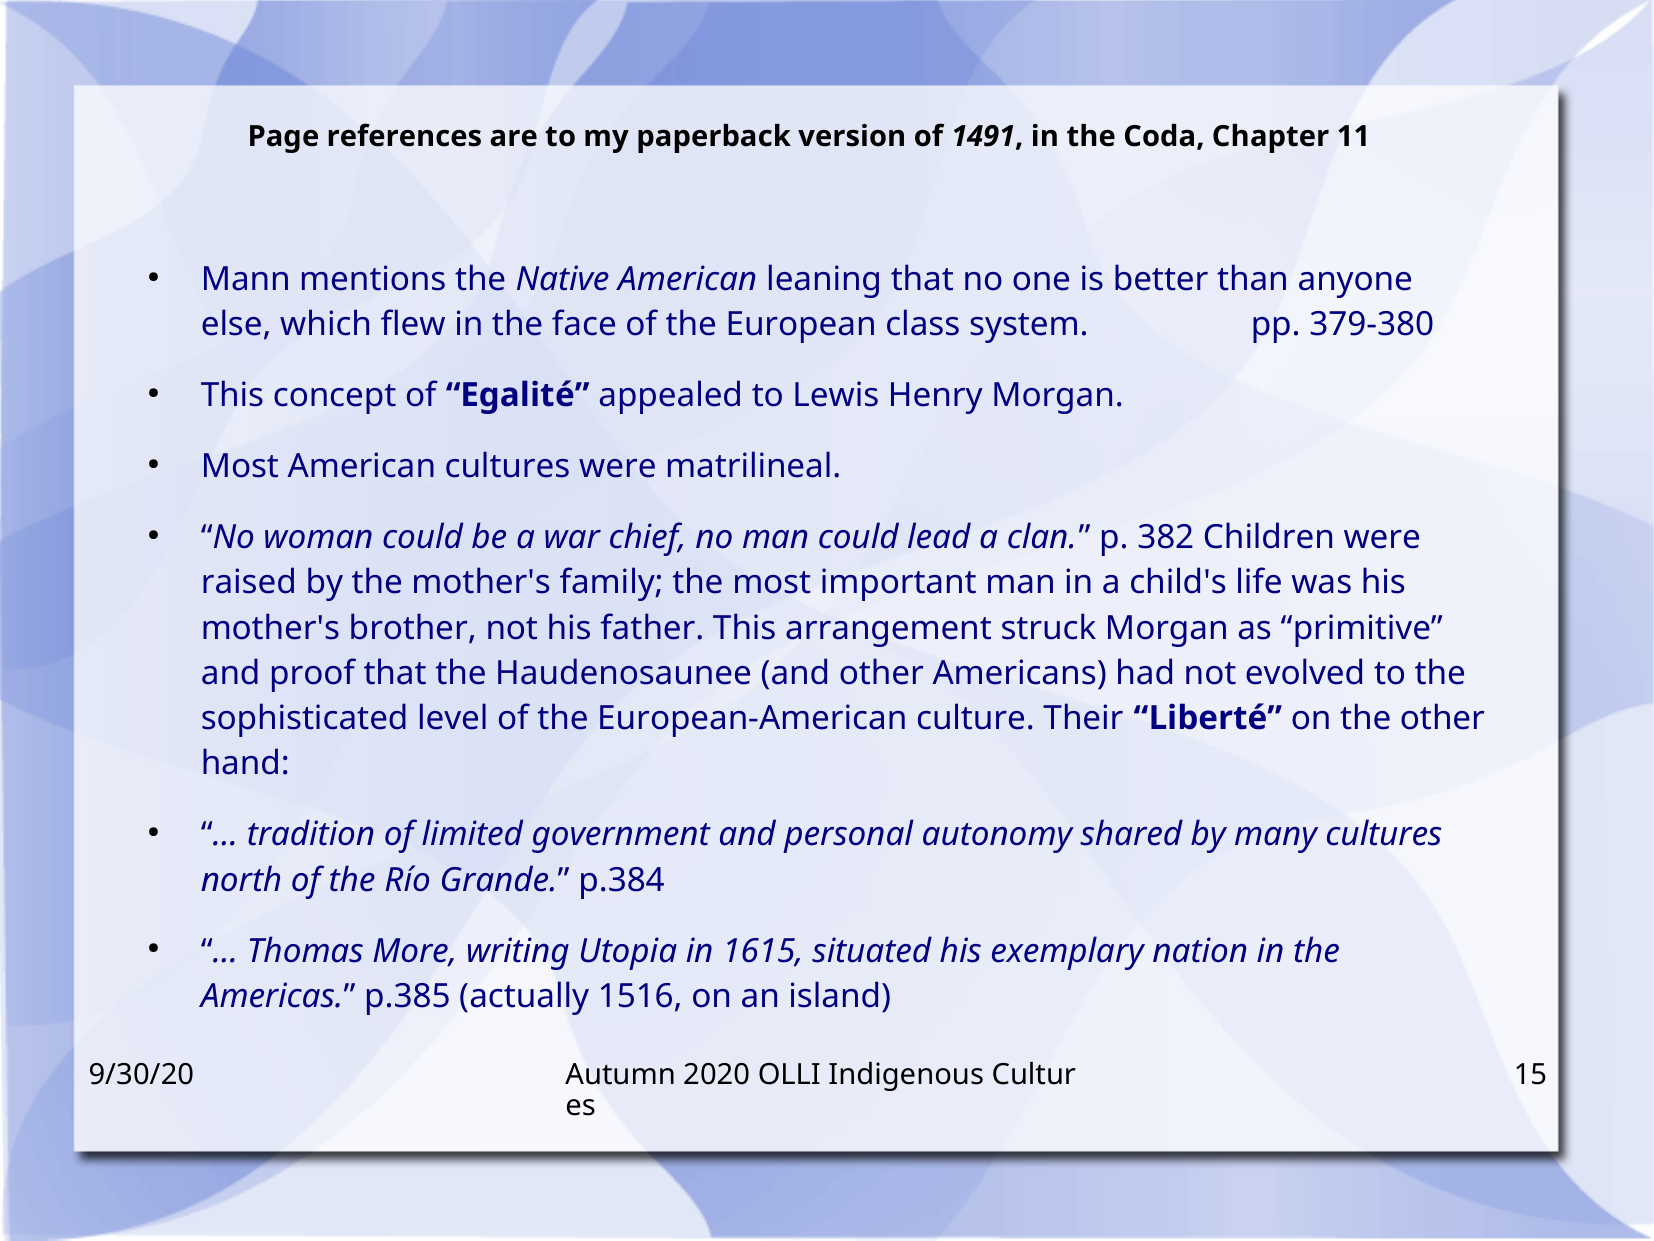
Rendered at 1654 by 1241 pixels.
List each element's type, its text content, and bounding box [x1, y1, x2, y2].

picture [0, 0, 1654, 1241]
list Mann mentions the Native American leaning that no one is better than anyone else, which flew in the face of the European class system. pp. 379-380 This concept of “Egalité” appealed to Lewis Henry Morgan. Most American cultures were matrilineal. “No woman could be a war chief, no man could lead a clan.” p. 382 Children were raised by the mother's family; the most important man in a child's life was his mother's brother, not his father. This arrangement struck Morgan as “primitive” and proof that the Haudenosaunee (and other Americans) had not evolved to the sophisticated level of the European-American culture. Their “Liberté” on the other hand: “... tradition of limited government and personal autonomy shared by many cultures north of the Río Grande.” p.384 “... Thomas More, writing Utopia in 1615, situated his exemplary nation in the Americas.” p.385 (actually 1516, on an island) [129, 255, 1489, 1021]
title Page references are to my paperback version of 1491, in the Coda, Chapter 11 [82, 31, 1536, 239]
